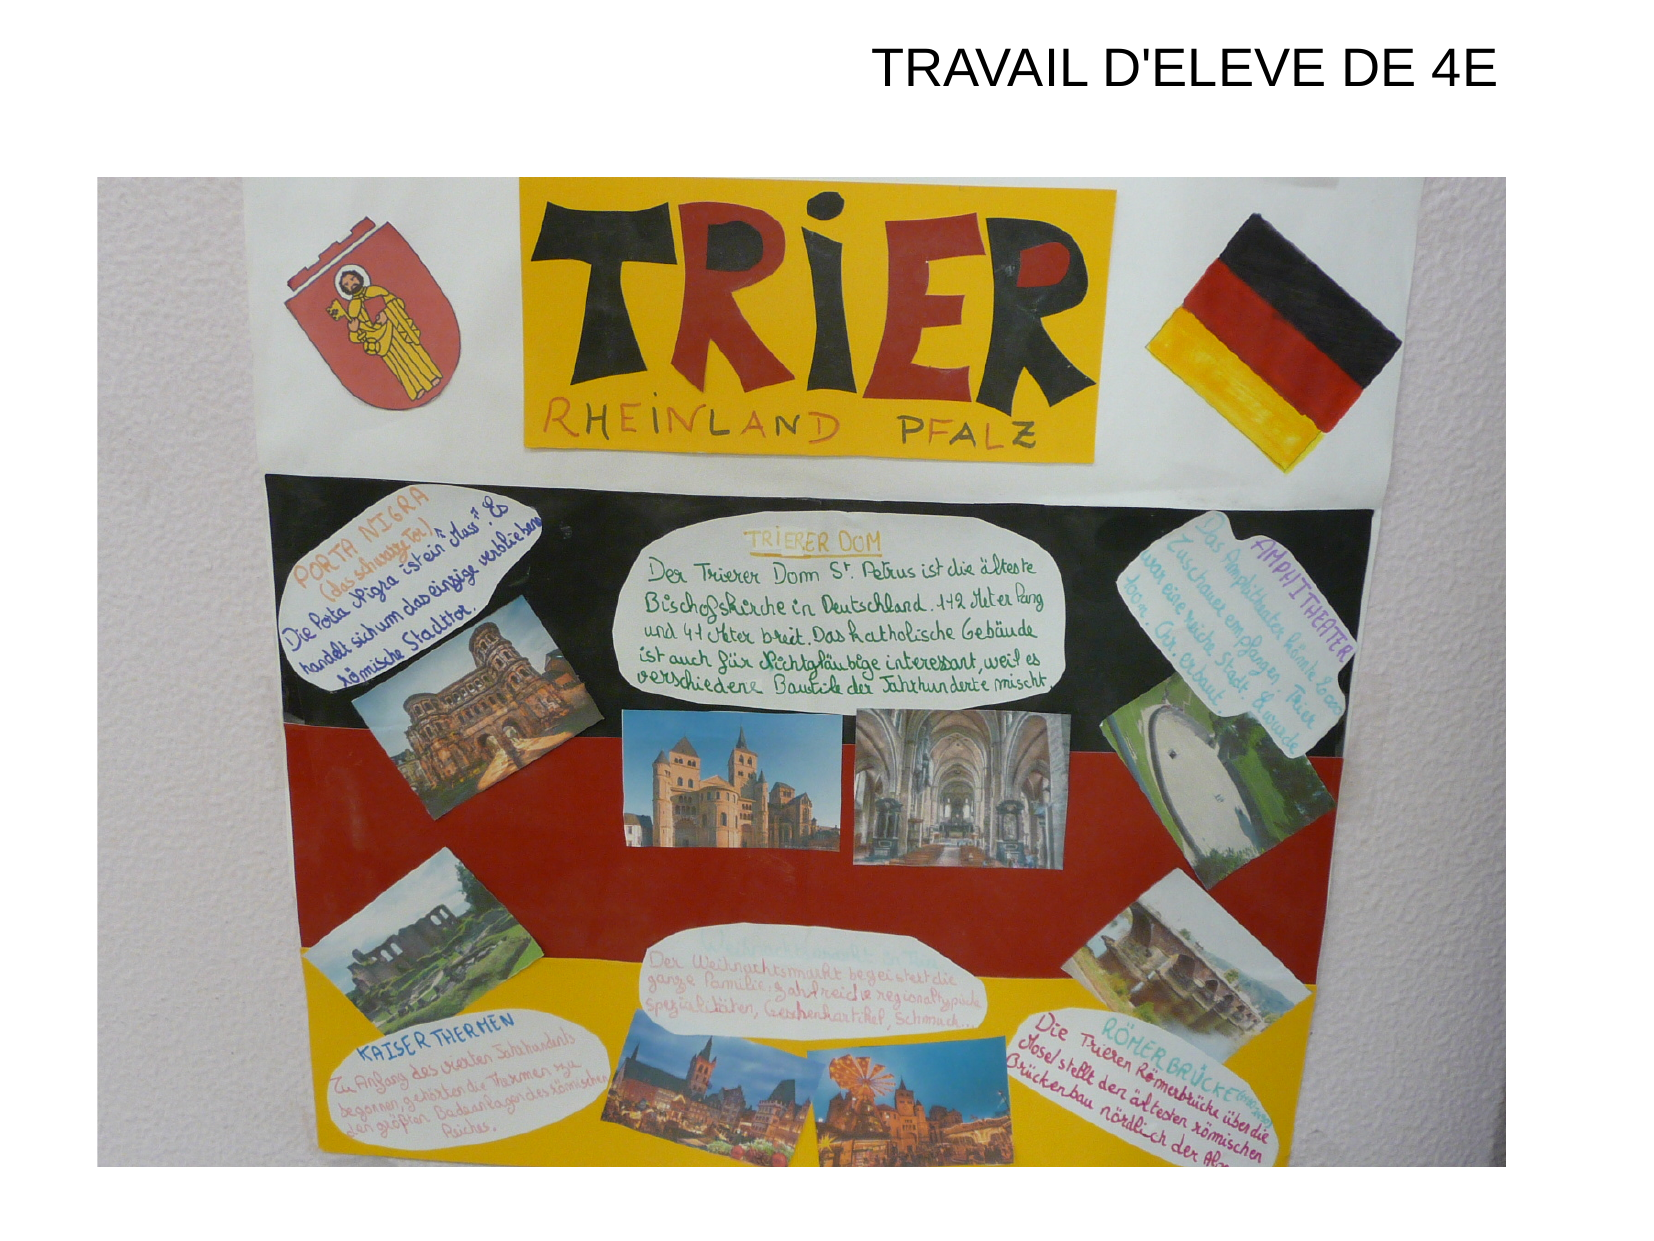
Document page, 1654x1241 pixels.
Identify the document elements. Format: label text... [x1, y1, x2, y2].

picture [97, 177, 1506, 1167]
text_box TRAVAIL D'ELEVE DE 4E [856, 29, 1654, 105]
